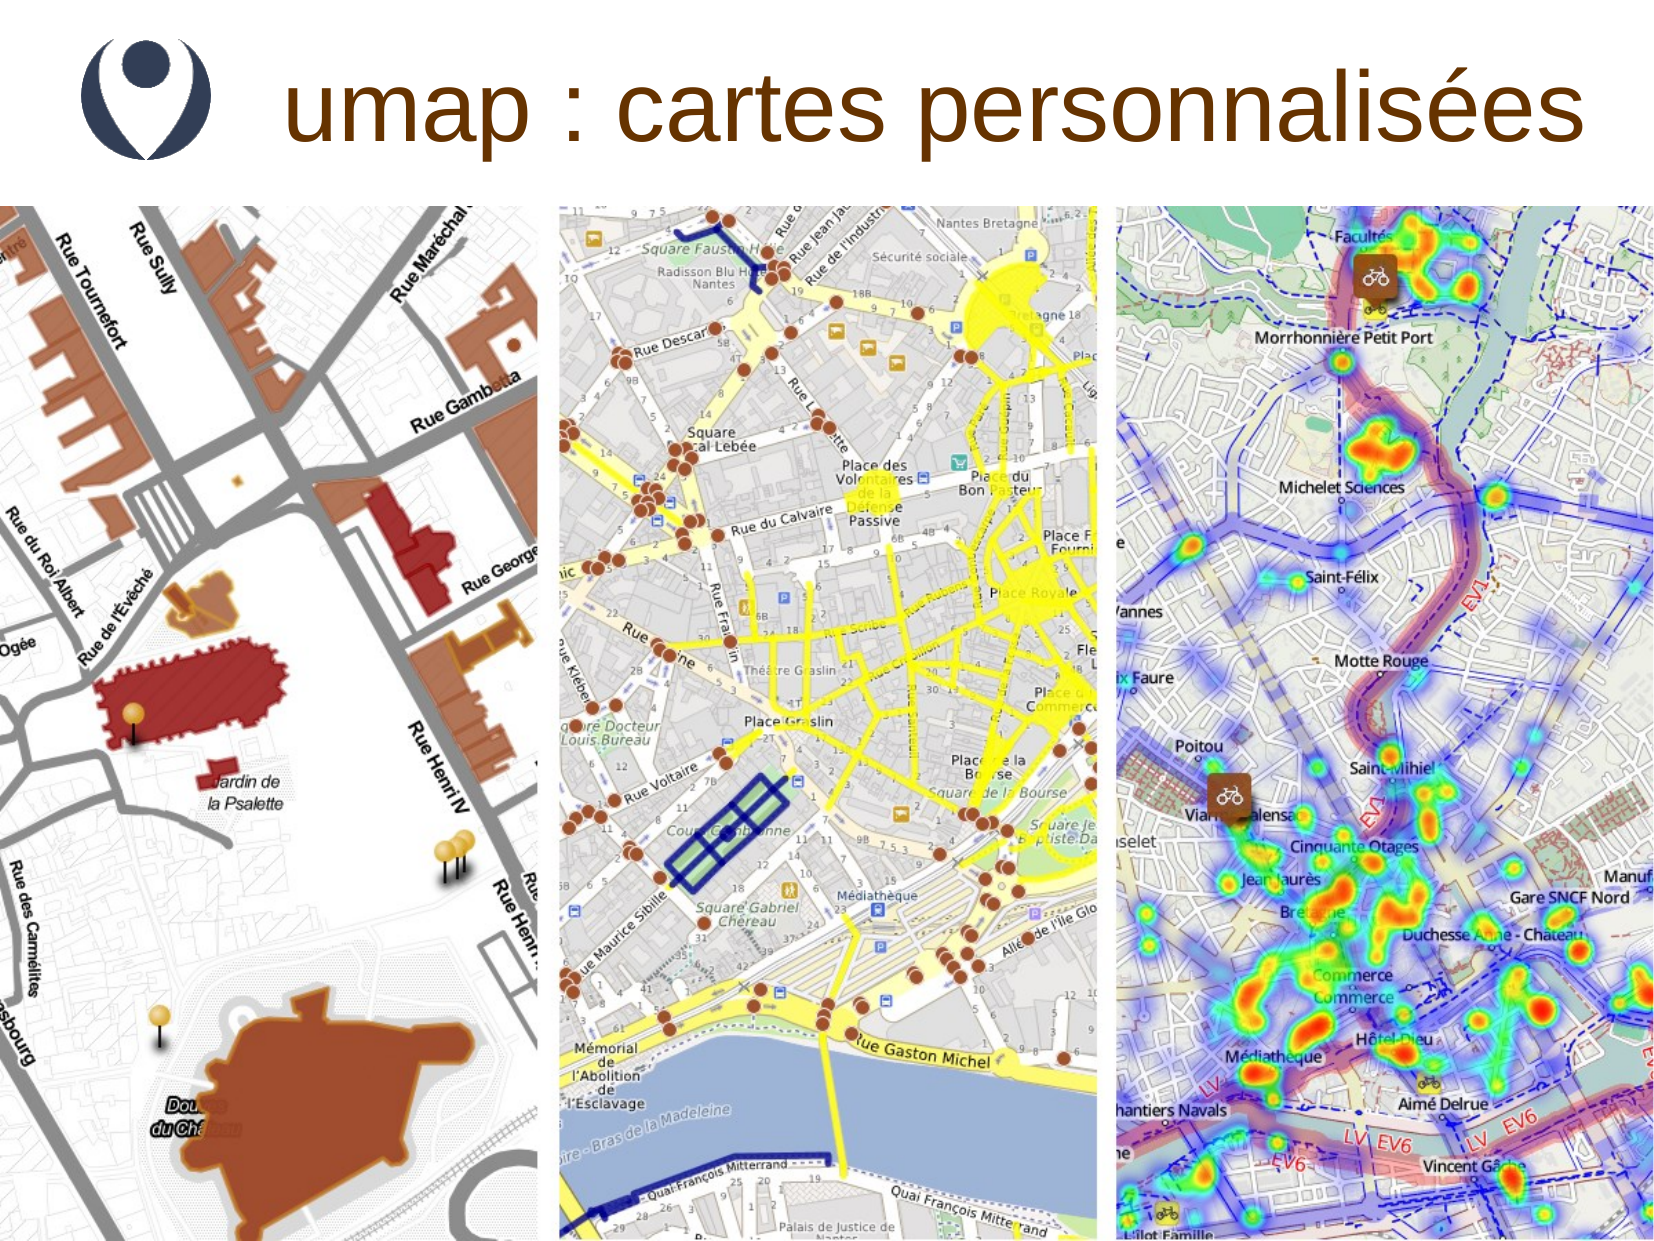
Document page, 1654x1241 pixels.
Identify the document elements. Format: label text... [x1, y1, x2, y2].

title umap : cartes personnalisées [231, 0, 1639, 206]
picture [0, 206, 1654, 1241]
picture [81, 30, 211, 160]
